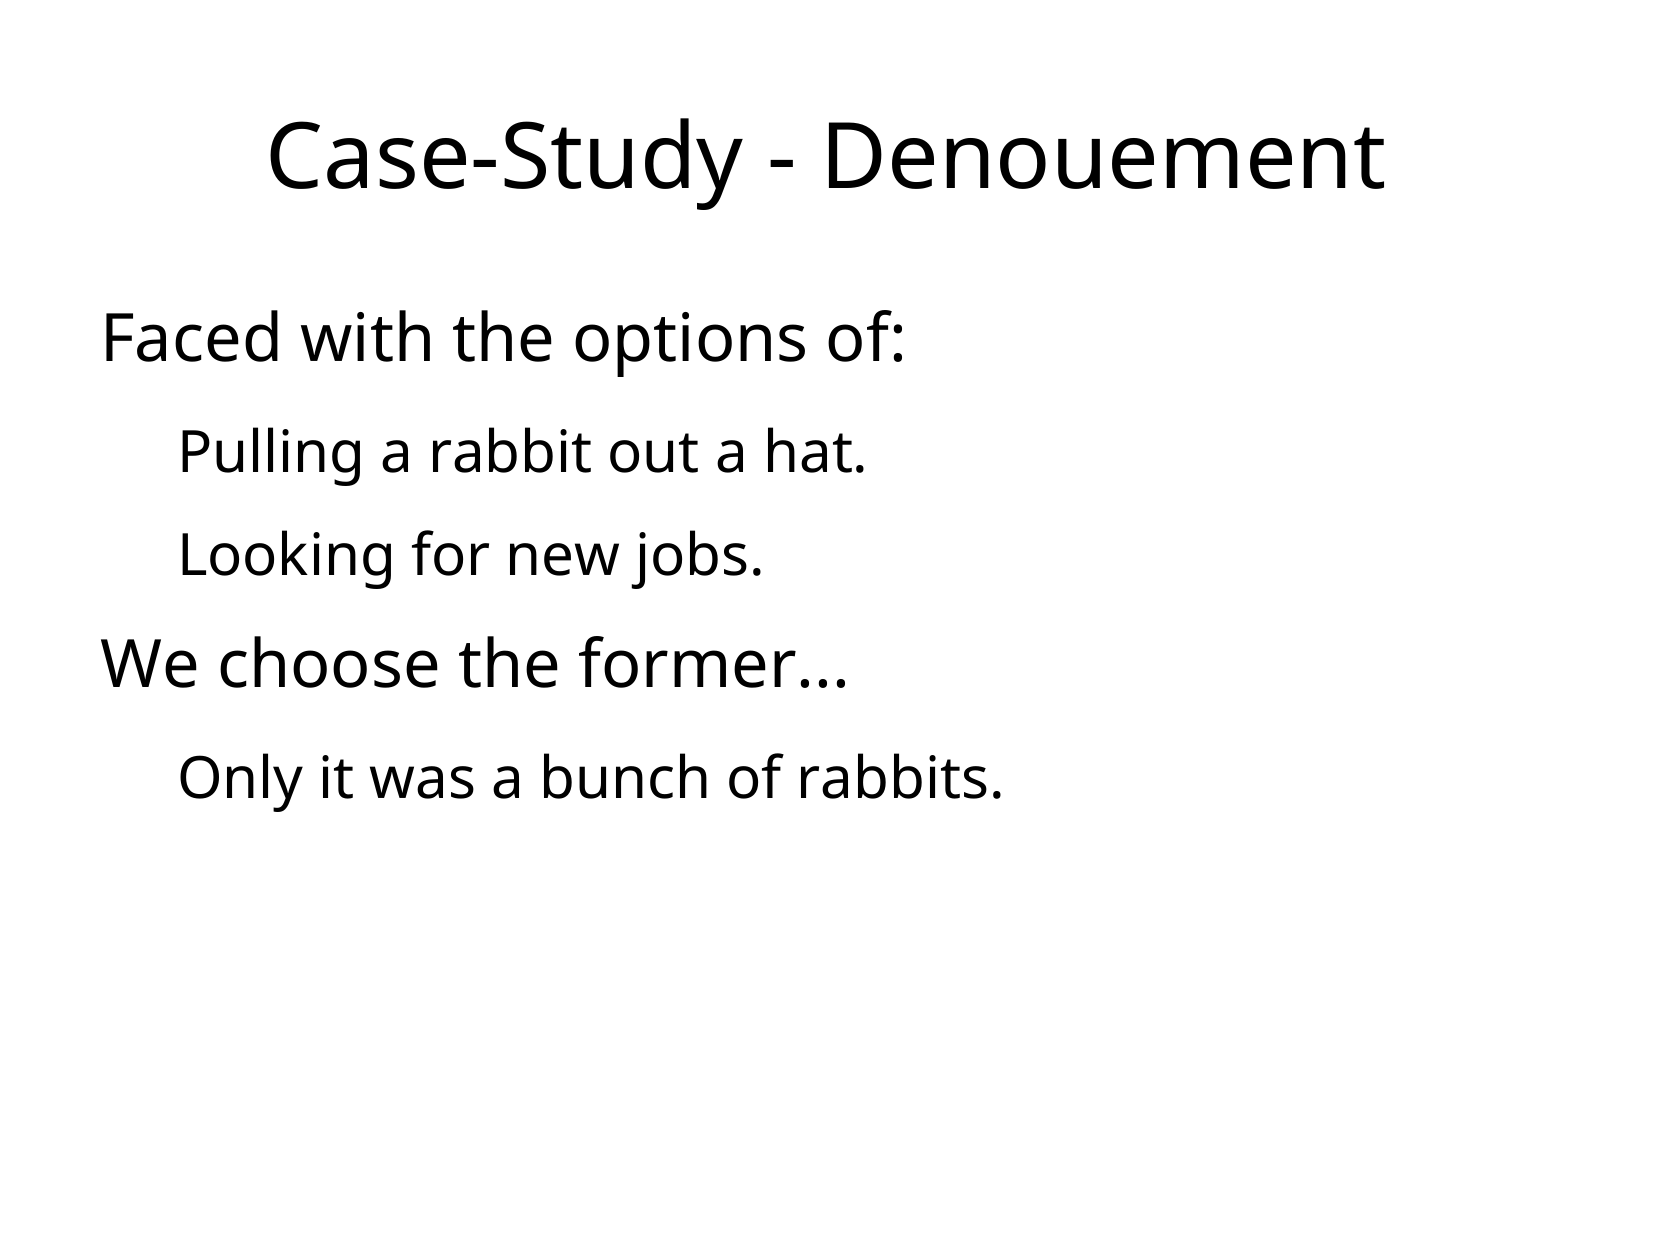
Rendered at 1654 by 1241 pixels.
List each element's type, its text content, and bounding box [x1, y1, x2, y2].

list Faced with the options of: Pulling a rabbit out a hat. Looking for new jobs. We choose the former... Only it was a bunch of rabbits. [82, 290, 1571, 1109]
title Case-Study - Denouement [82, 49, 1571, 257]
